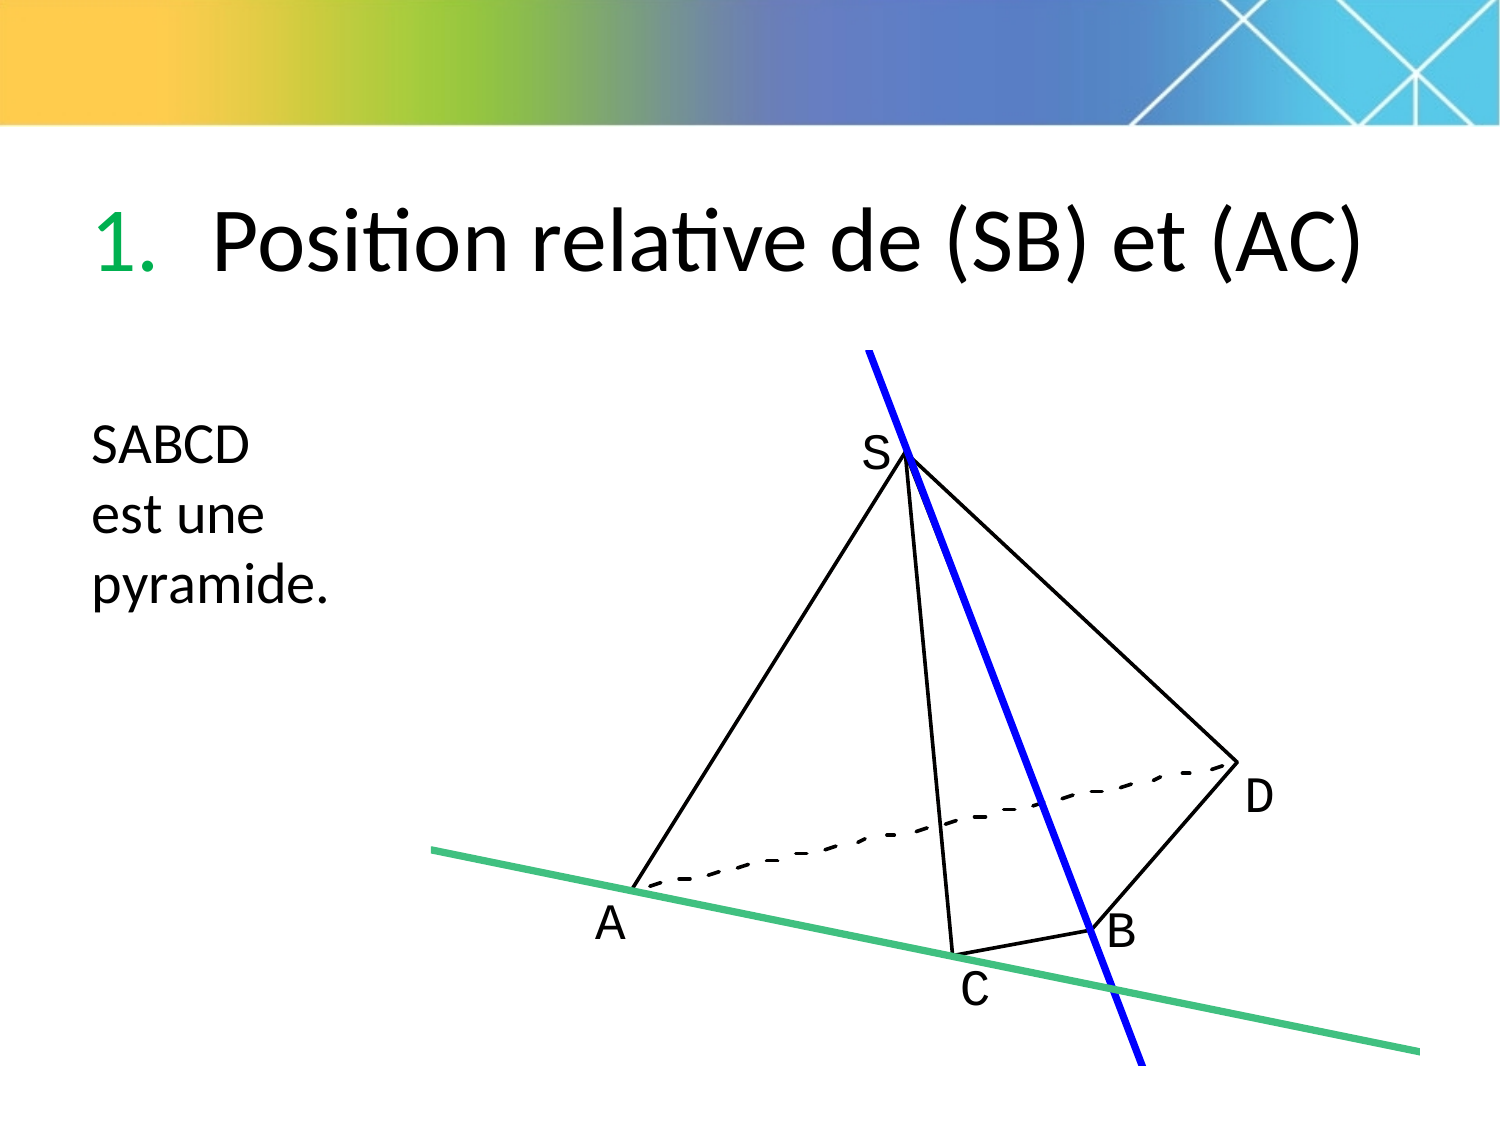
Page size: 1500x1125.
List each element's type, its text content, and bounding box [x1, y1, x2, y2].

picture [0, 0, 1500, 127]
text_box SABCD est une pyramide. [76, 397, 479, 623]
picture [430, 350, 1420, 1066]
title Position relative de (SB) et (AC) [75, 163, 1500, 305]
